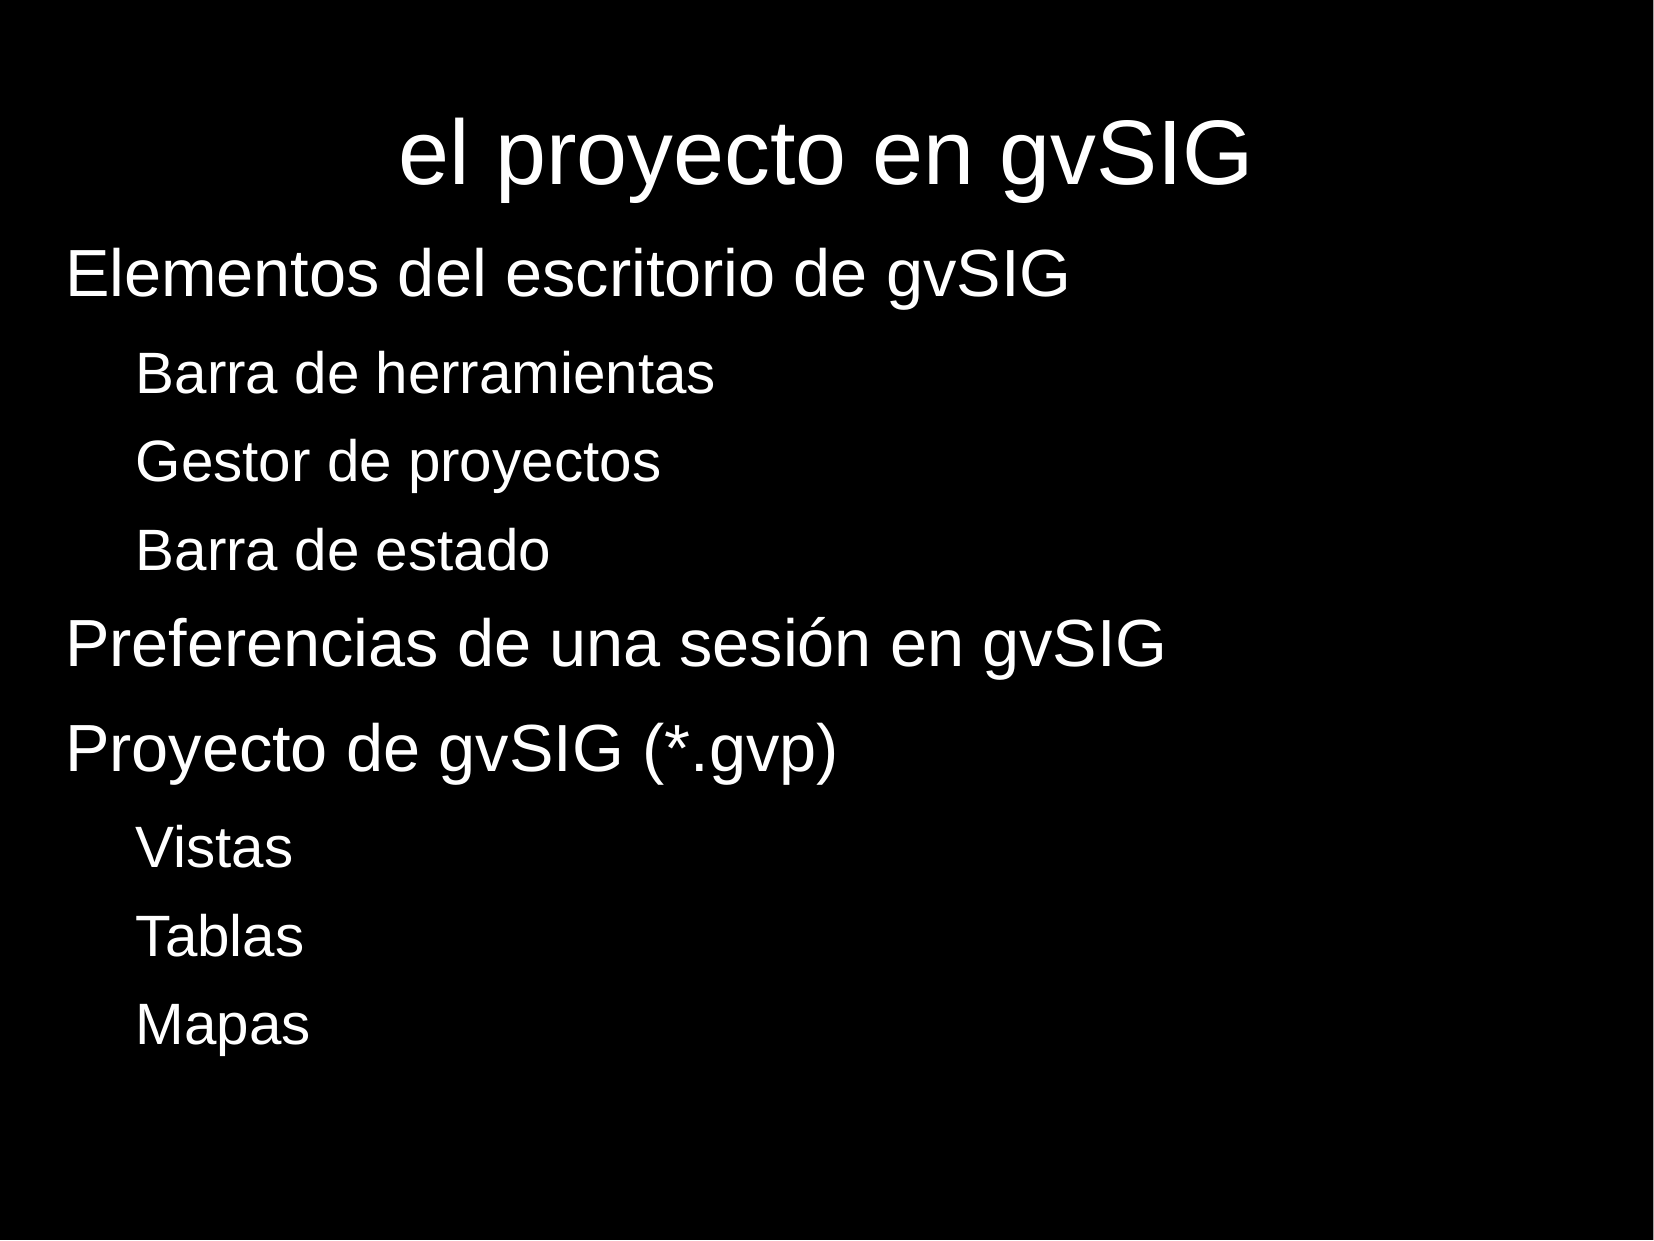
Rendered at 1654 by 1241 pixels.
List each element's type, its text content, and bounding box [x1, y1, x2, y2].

title el proyecto en gvSIG [59, 29, 1536, 178]
list Elementos del escritorio de gvSIG Barra de herramientas Gestor de proyectos Barra de estado Preferencias de una sesión en gvSIG Proyecto de gvSIG (*.gvp) Vistas Tablas Mapas [47, 236, 1595, 1058]
